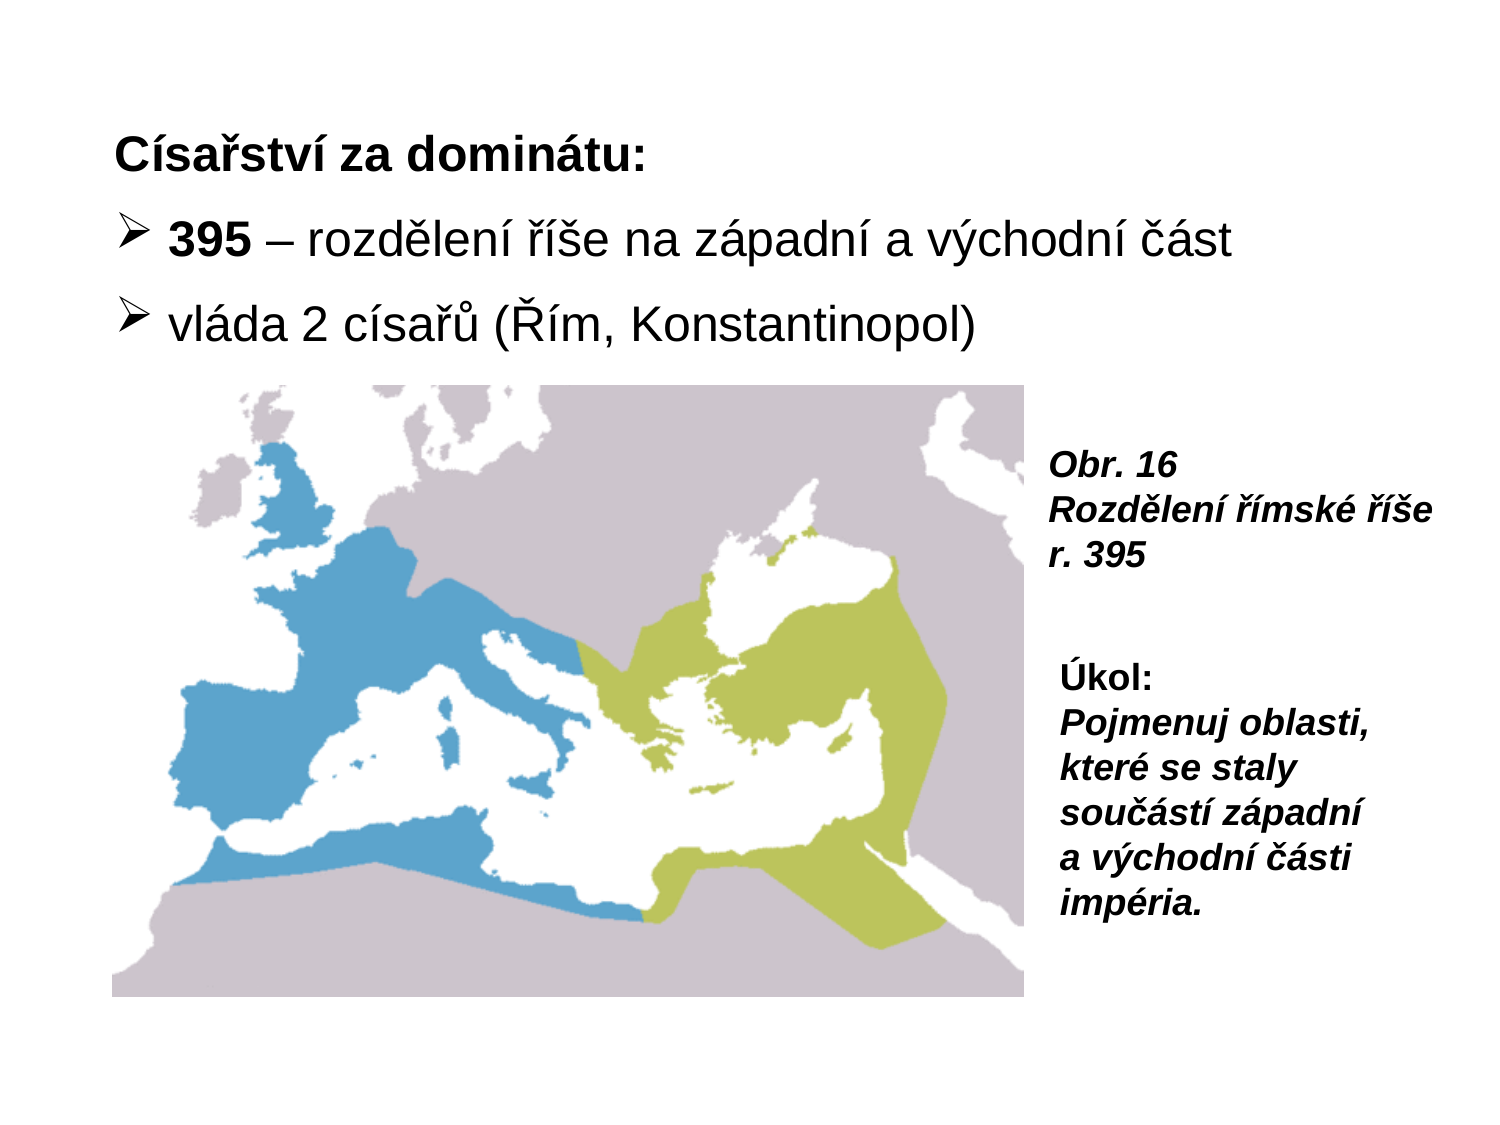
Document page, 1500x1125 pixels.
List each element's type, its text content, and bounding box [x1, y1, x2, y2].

text_box Obr. 16 Rozdělení římské říše r. 395 [1033, 432, 1459, 583]
text_box Úkol: Pojmenuj oblasti, které se staly součástí západní a východní části impéria. [1045, 645, 1400, 931]
text_box Císařství za dominátu: 395 ‒ rozdělení říše na západní a východní část vláda 2 císařů (Řím, Konstantinopol) [100, 113, 1400, 359]
picture [112, 385, 1024, 997]
